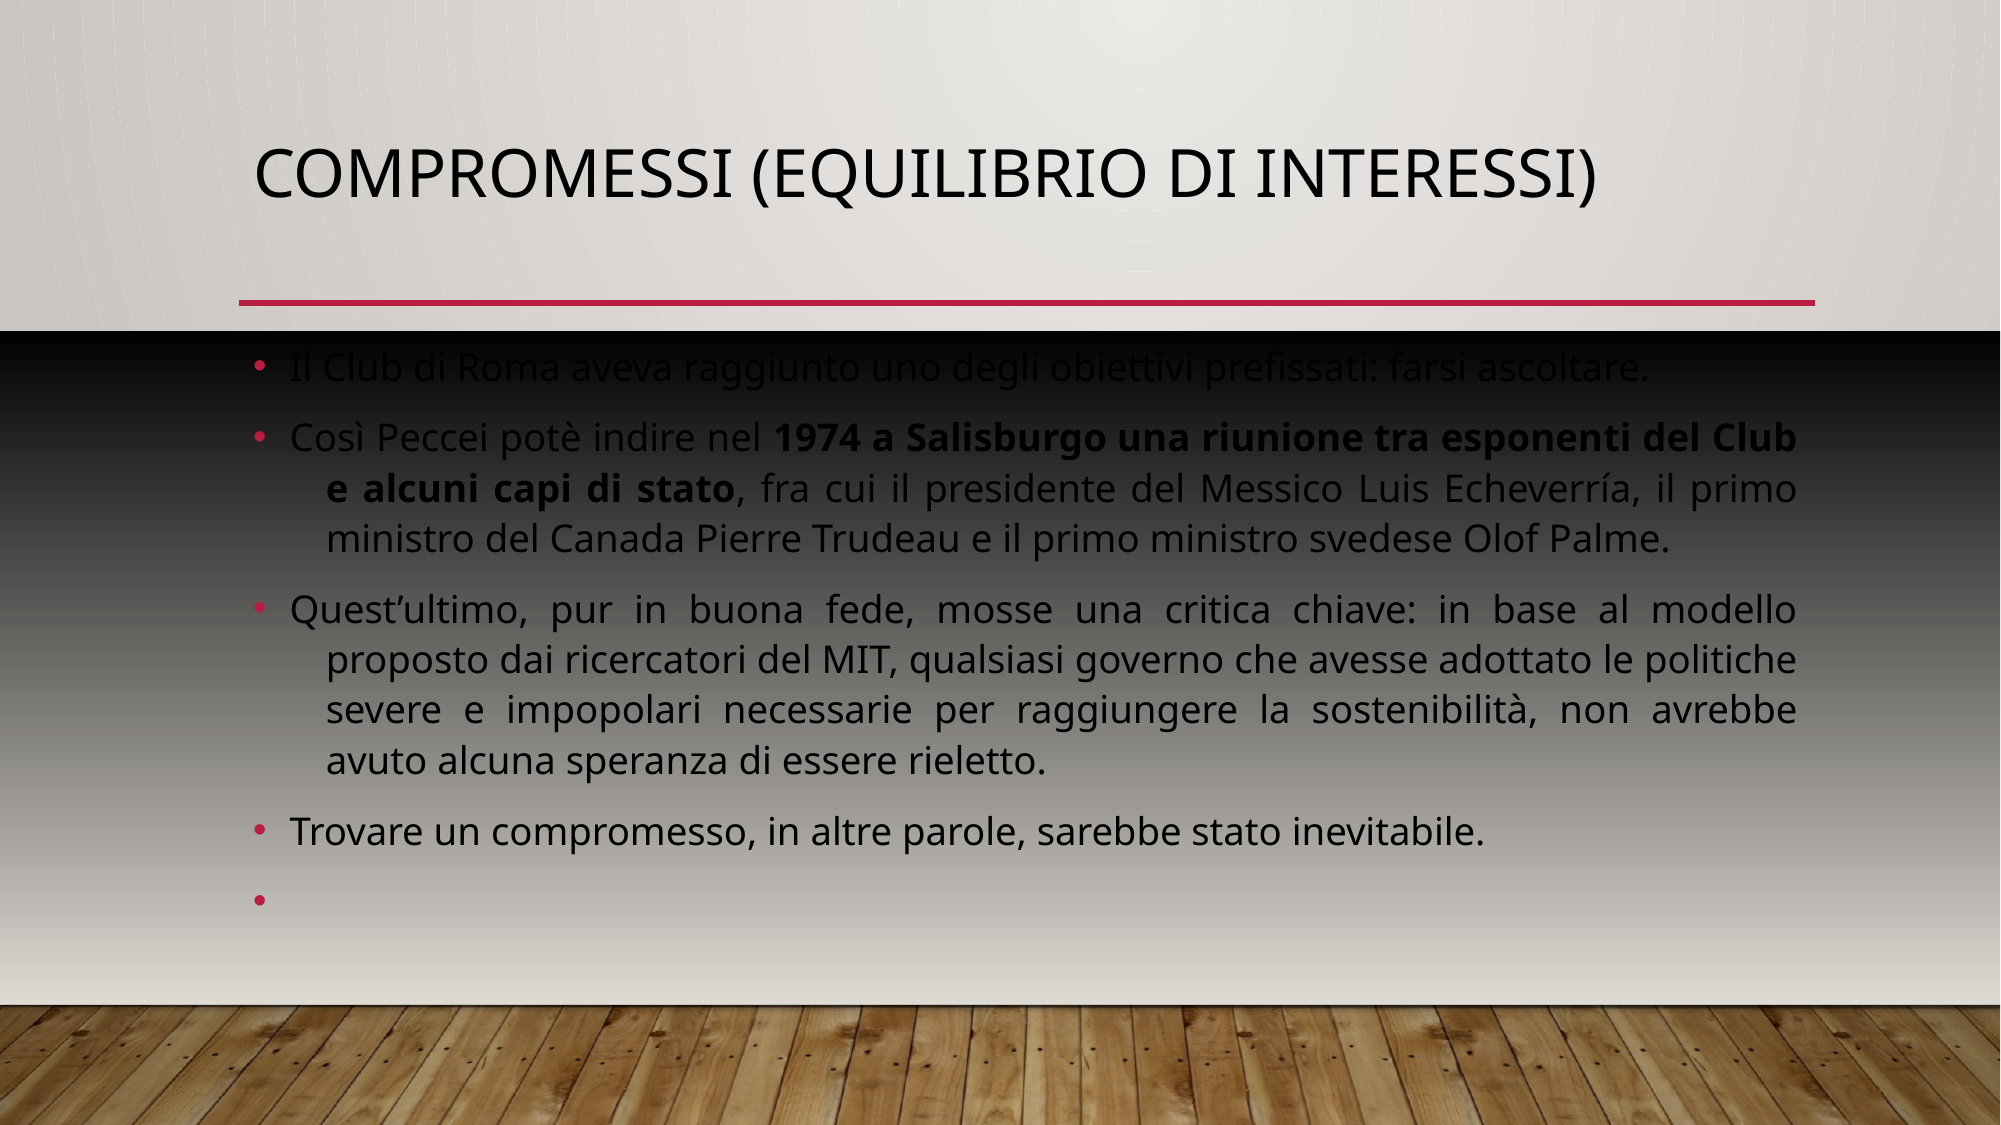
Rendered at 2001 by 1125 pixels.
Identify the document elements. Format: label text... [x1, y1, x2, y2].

list Il Club di Roma aveva raggiunto uno degli obiettivi prefissati: farsi ascoltare. Così Peccei potè indire nel 1974 a Salisburgo una riunione tra esponenti del Club e alcuni capi di stato, fra cui il presidente del Messico Luis Echeverría, il primo ministro del Canada Pierre Trudeau e il primo ministro svedese Olof Palme. Quest’ultimo, pur in buona fede, mosse una critica chiave: in base al modello proposto dai ricercatori del MIT, qualsiasi governo che avesse adottato le politiche severe e impopolari necessarie per raggiungere la sostenibilità, non avrebbe avuto alcuna speranza di essere rieletto. Trovare un compromesso, in altre parole, sarebbe stato inevitabile. [238, 330, 1814, 897]
title Compromessi (equilibrio di interessi) [238, 131, 1814, 305]
